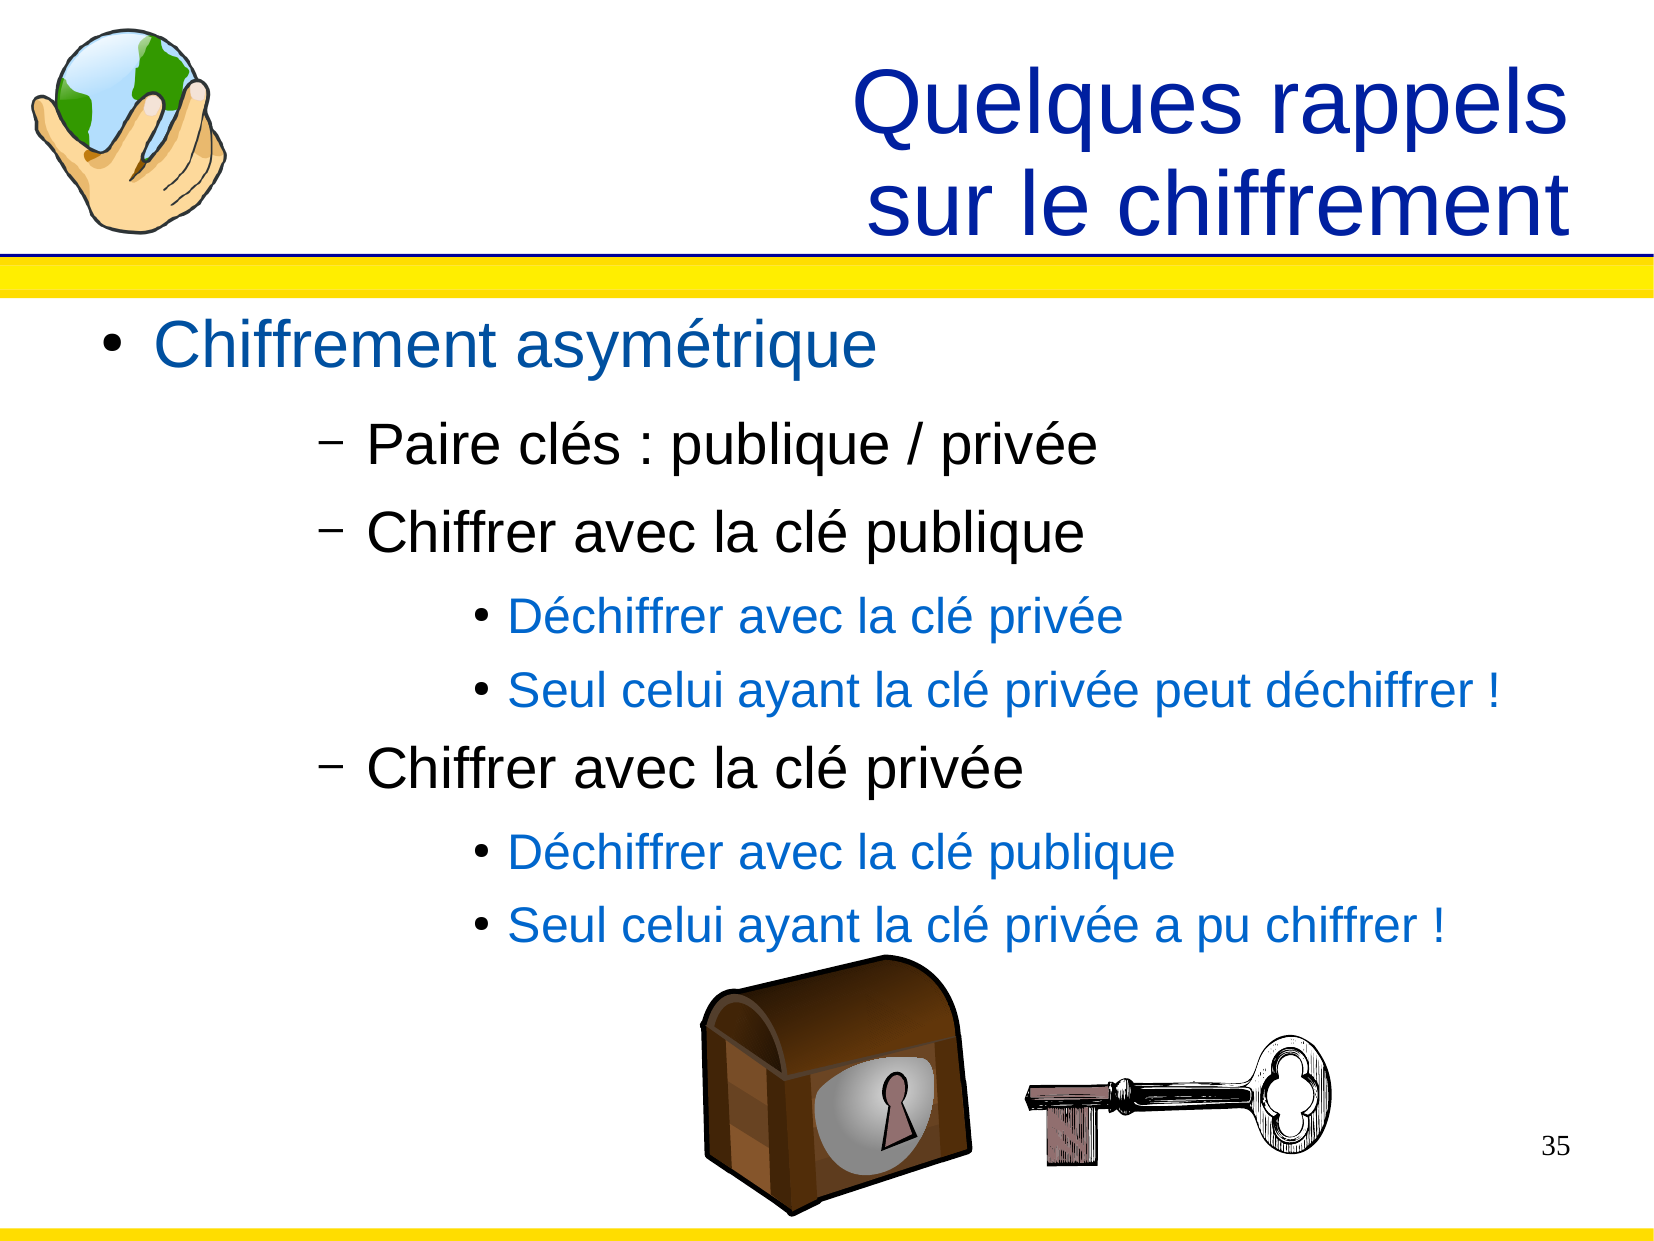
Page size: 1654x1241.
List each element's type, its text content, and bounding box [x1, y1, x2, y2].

title Quelques rappels sur le chiffrement [372, 49, 1571, 257]
picture [1024, 1034, 1332, 1167]
picture [11, 14, 246, 248]
list Chiffrement asymétrique Paire clés : publique / privée Chiffrer avec la clé publique Déchiffrer avec la clé privée Seul celui ayant la clé privée peut déchiffrer ! Chiffrer avec la clé privée Déchiffrer avec la clé publique Seul celui ayant la clé privée a pu chiffrer ! [82, 307, 1571, 1126]
picture [699, 954, 973, 1217]
